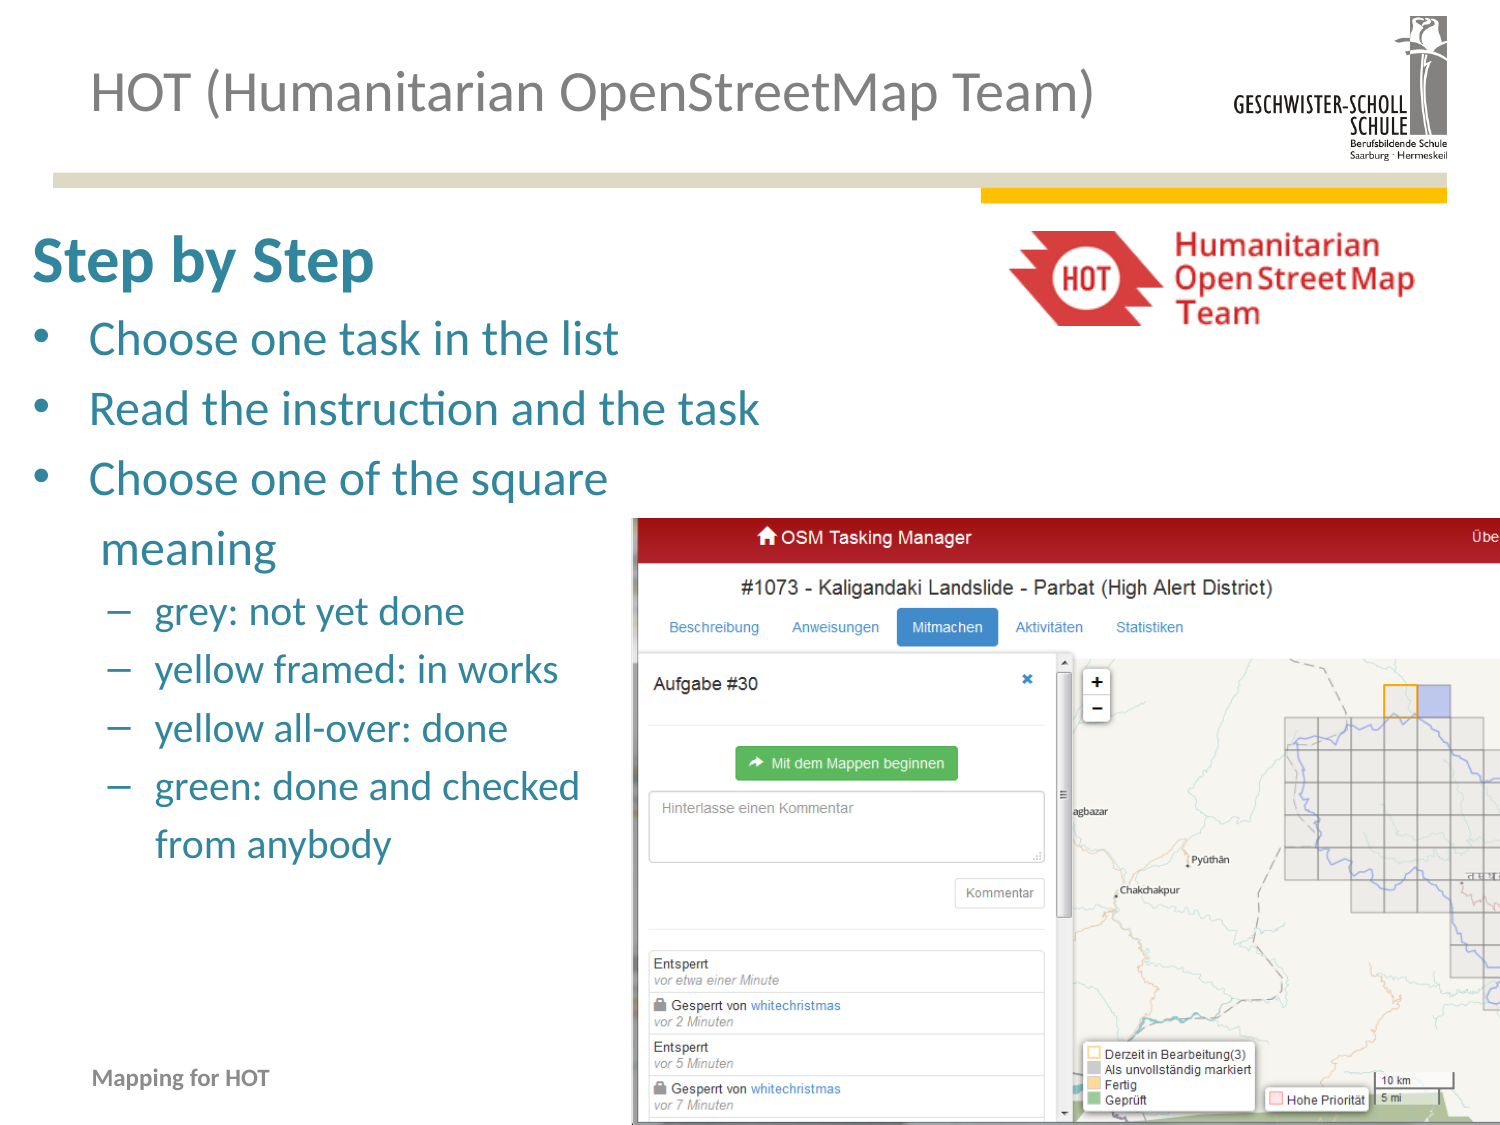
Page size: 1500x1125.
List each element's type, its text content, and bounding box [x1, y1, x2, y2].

footer Mapping for HOT [76, 1046, 552, 1107]
list Step by Step Choose one task in the list Read the instruction and the task Choose one of the square meaning grey: not yet done yellow framed: in works yellow all-over: done green: done and checked from anybody [17, 208, 1272, 951]
title HOT (Humanitarian OpenStreetMap Team) [75, 30, 1140, 146]
picture [1009, 231, 1415, 326]
picture [1234, 16, 1447, 161]
picture [631, 518, 1500, 1125]
